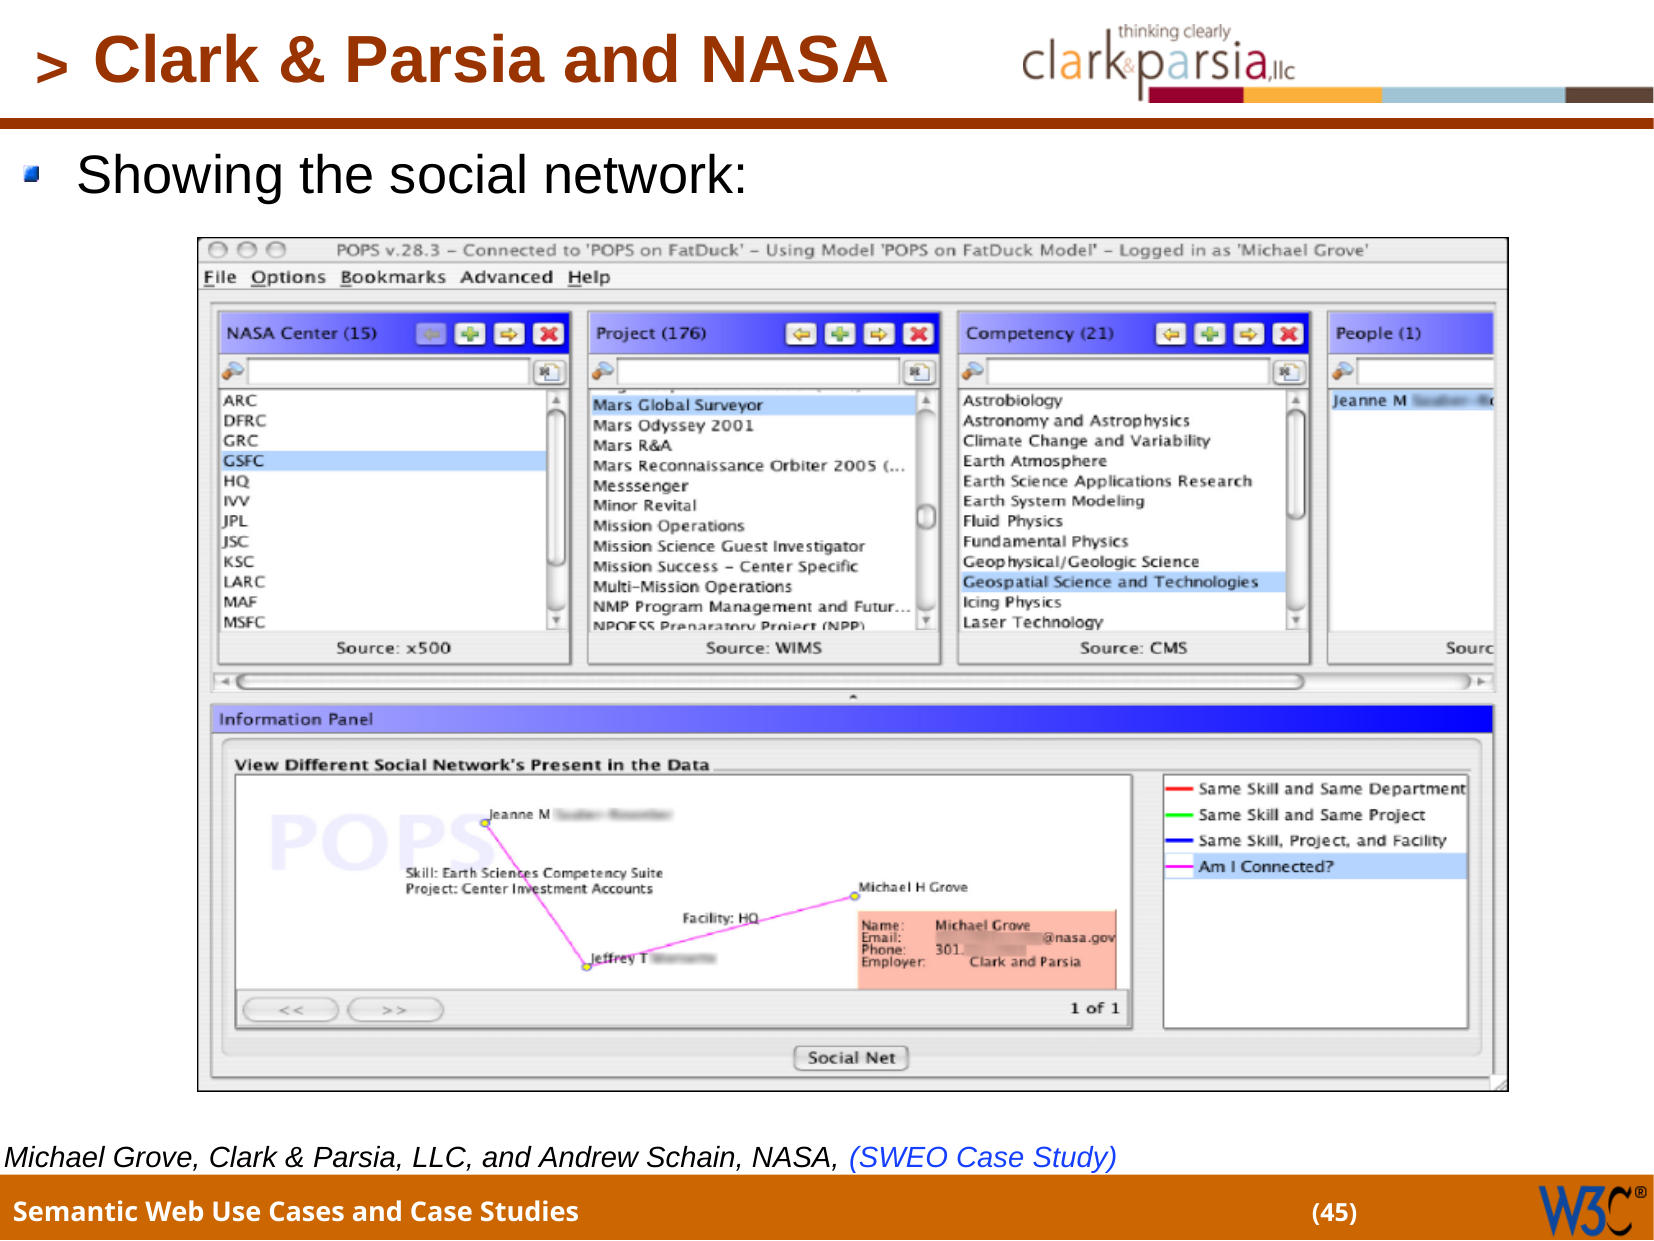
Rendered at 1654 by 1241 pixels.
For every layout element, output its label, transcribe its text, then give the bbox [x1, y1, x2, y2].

title Clark & Parsia and NASA [93, 0, 1493, 119]
picture [1023, 24, 1654, 103]
picture [1535, 1183, 1651, 1240]
text_box Michael Grove, Clark & Parsia, LLC, and Andrew Schain, NASA, (SWEO Case Study) [3, 1139, 1414, 1173]
picture [197, 237, 1509, 1092]
list Showing the social network: [5, 141, 1630, 236]
